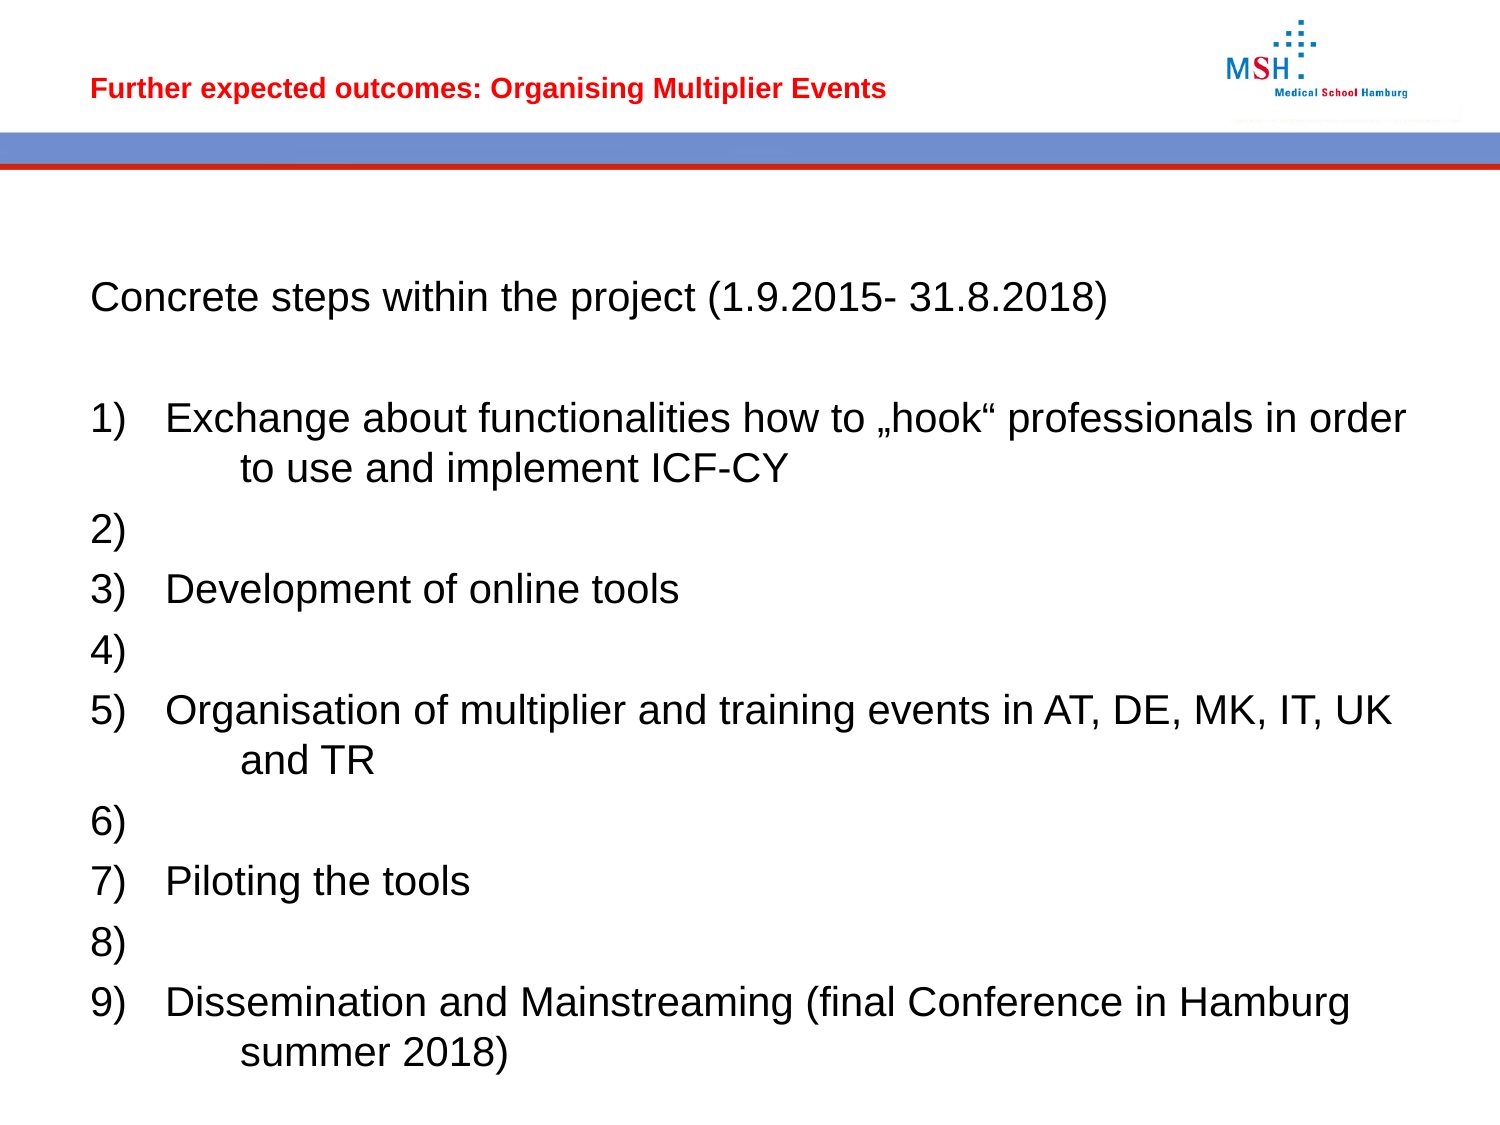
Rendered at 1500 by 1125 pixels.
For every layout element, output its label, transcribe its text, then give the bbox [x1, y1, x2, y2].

title Further expected outcomes: Organising Multiplier Events [75, 45, 1196, 129]
list Concrete steps within the project (1.9.2015- 31.8.2018) Exchange about functionalities how to „hook“ professionals in order to use and implement ICF-CY Development of online tools Organisation of multiplier and training events in AT, DE, MK, IT, UK and TR Piloting the tools Dissemination and Mainstreaming (final Conference in Hamburg summer 2018) [75, 262, 1426, 1106]
